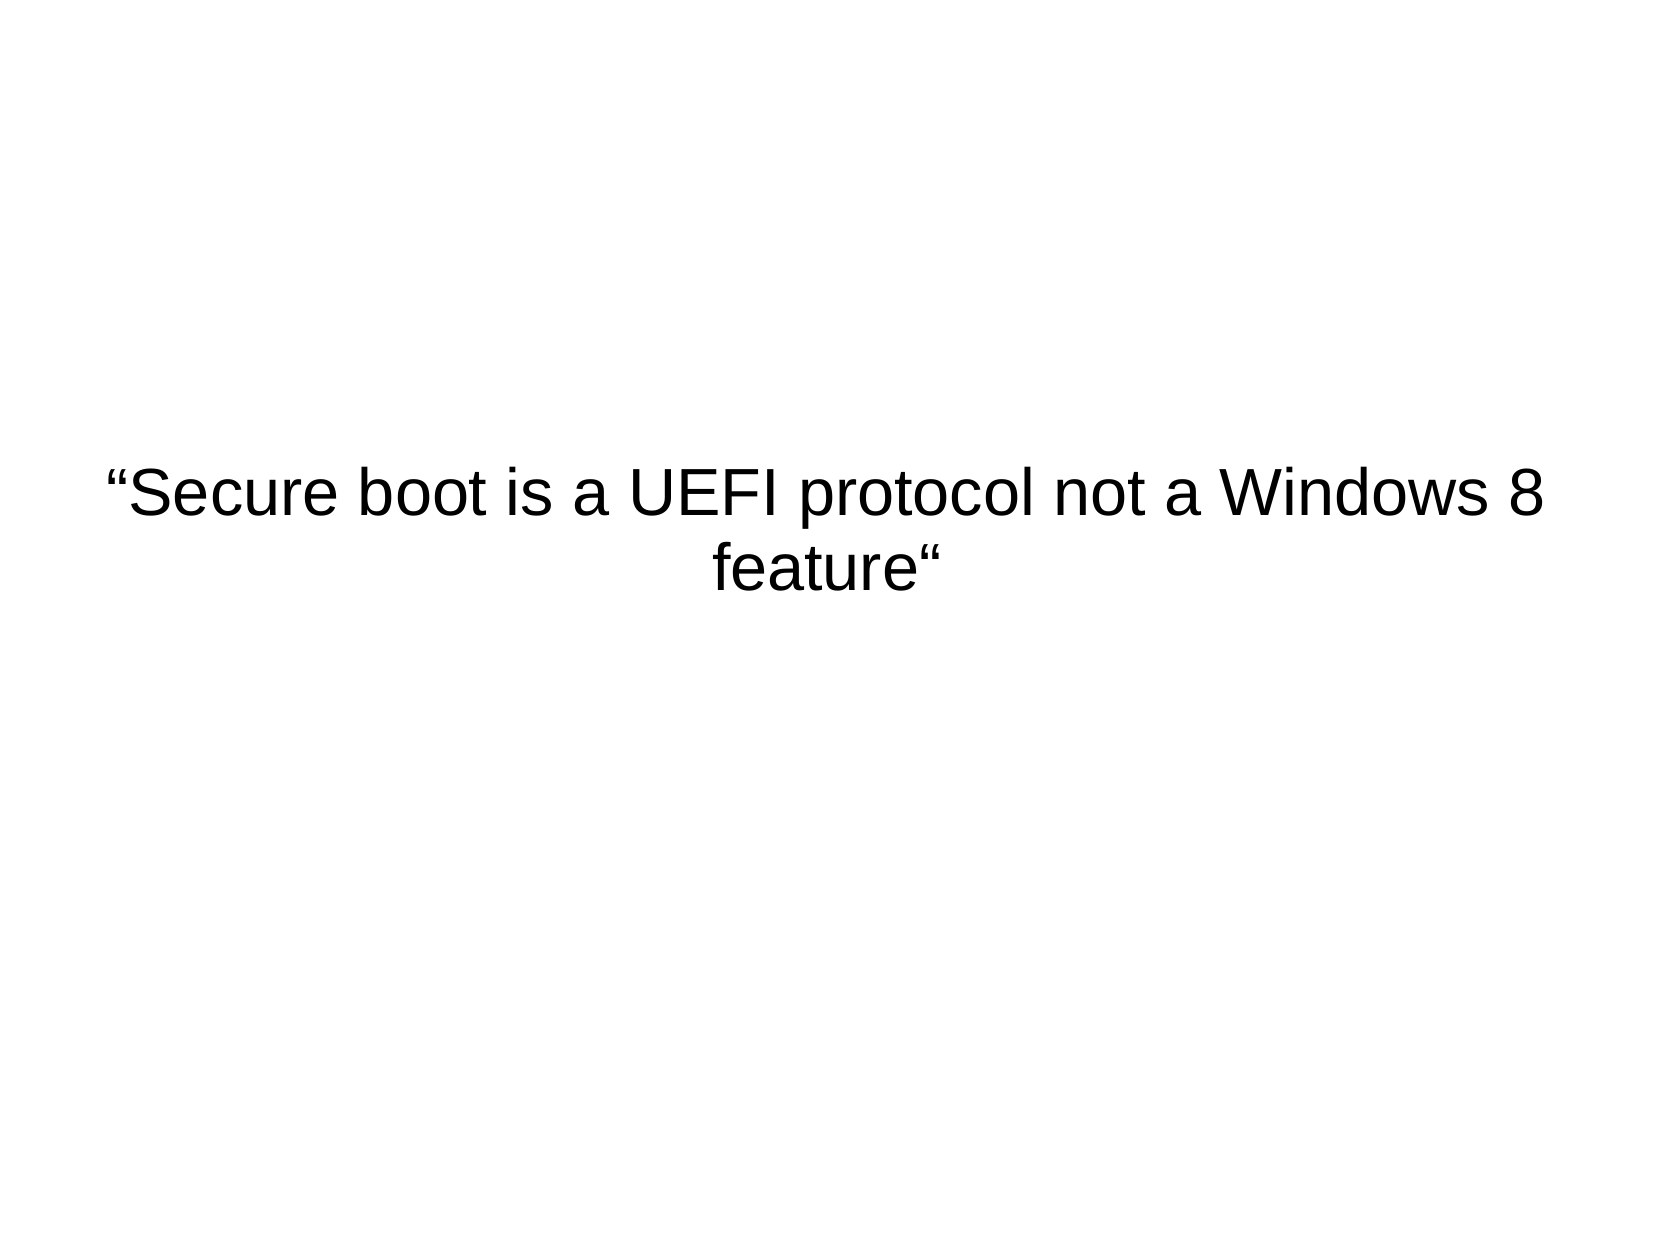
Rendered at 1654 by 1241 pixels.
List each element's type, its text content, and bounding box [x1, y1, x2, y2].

subtitle “Secure boot is a UEFI protocol not a Windows 8 feature“ [82, 49, 1571, 1010]
